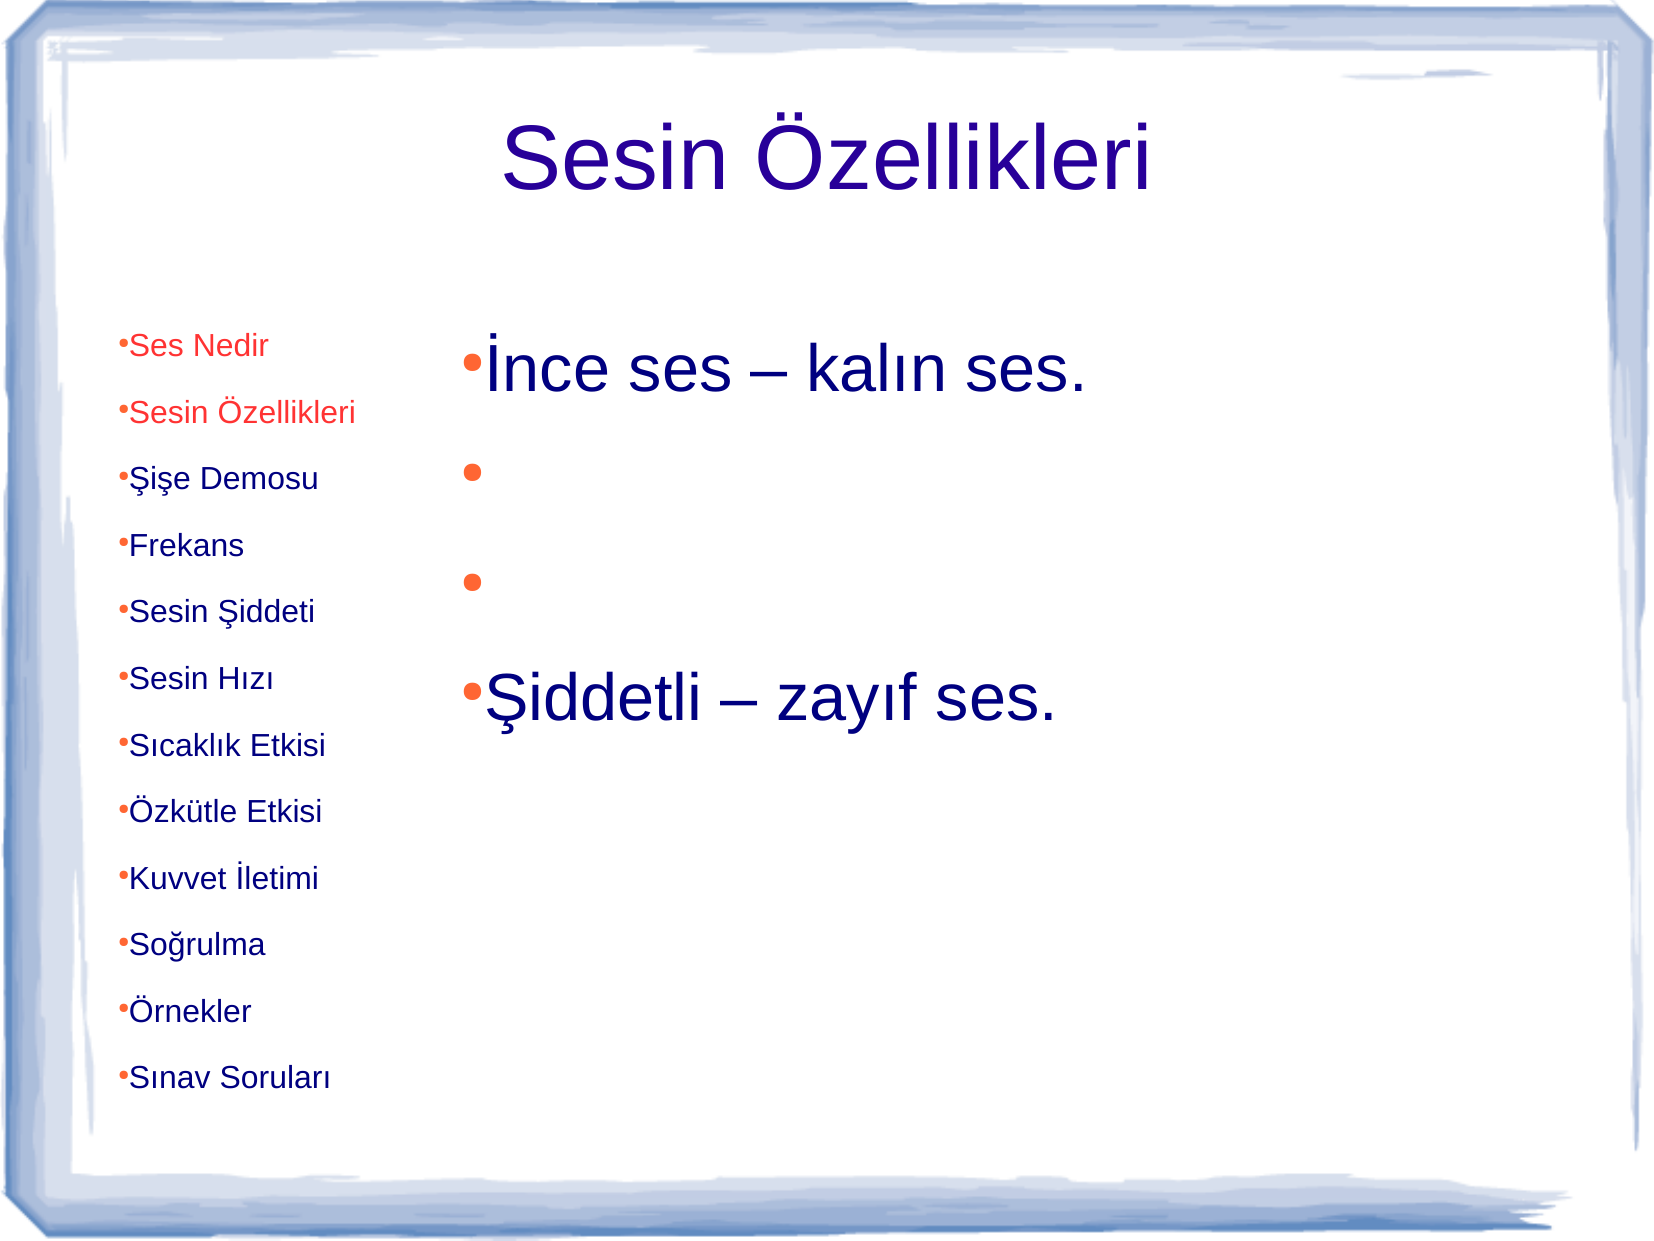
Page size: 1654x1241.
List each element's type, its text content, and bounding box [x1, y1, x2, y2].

list Ses Nedir Sesin Özellikleri Şişe Demosu Frekans Sesin Şiddeti Sesin Hızı Sıcaklık Etkisi Özkütle Etkisi Kuvvet İletimi Soğrulma Örnekler Sınav Soruları [118, 324, 438, 1097]
title Sesin Özellikleri [82, 49, 1571, 257]
list İnce ses – kalın ses. Şiddetli – zayıf ses. [460, 324, 1572, 1004]
